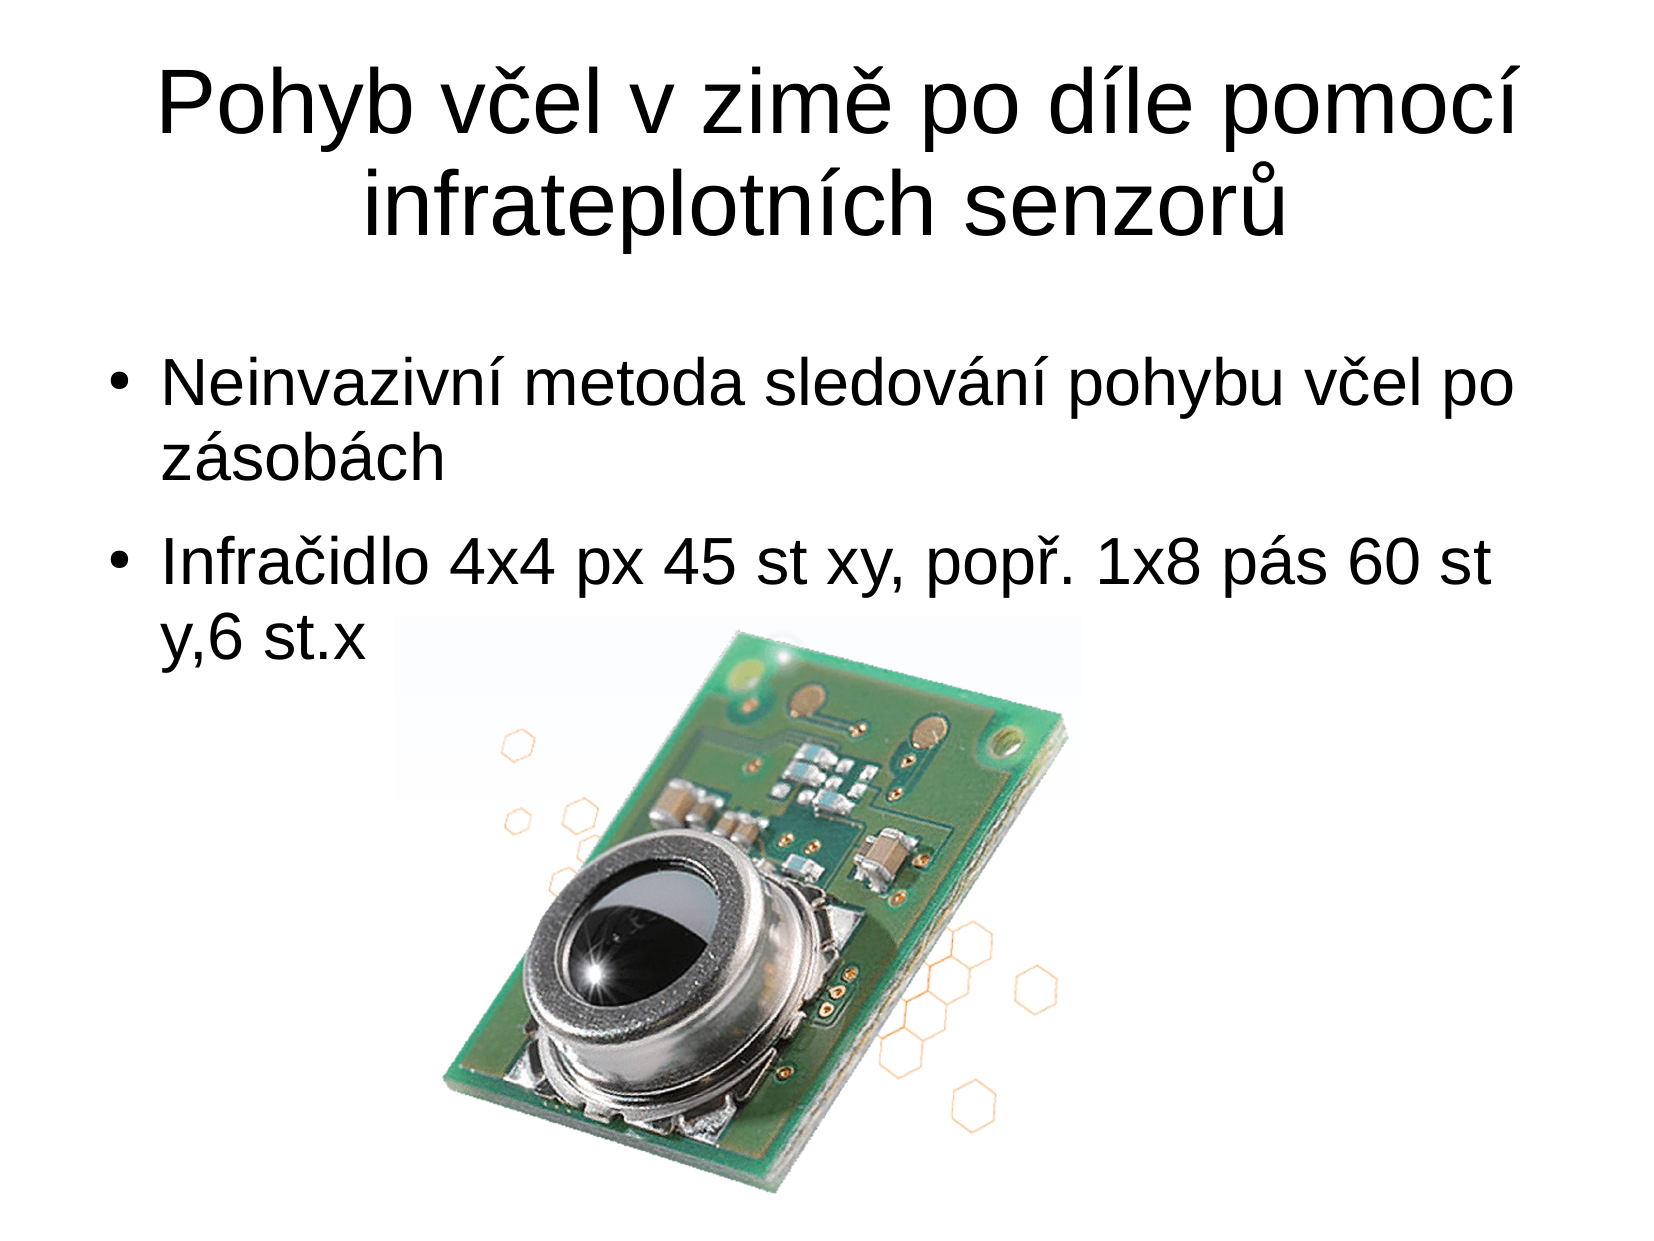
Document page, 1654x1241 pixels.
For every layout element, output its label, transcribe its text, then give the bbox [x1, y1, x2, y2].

title Pohyb včel v zimě po díle pomocí infrateplotních senzorů [82, 49, 1571, 257]
list Neinvazivní metoda sledování pohybu včel po zásobách Infračidlo 4x4 px 45 st xy, popř. 1x8 pás 60 st y,6 st.x [90, 345, 1579, 1065]
picture [395, 614, 1081, 1199]
